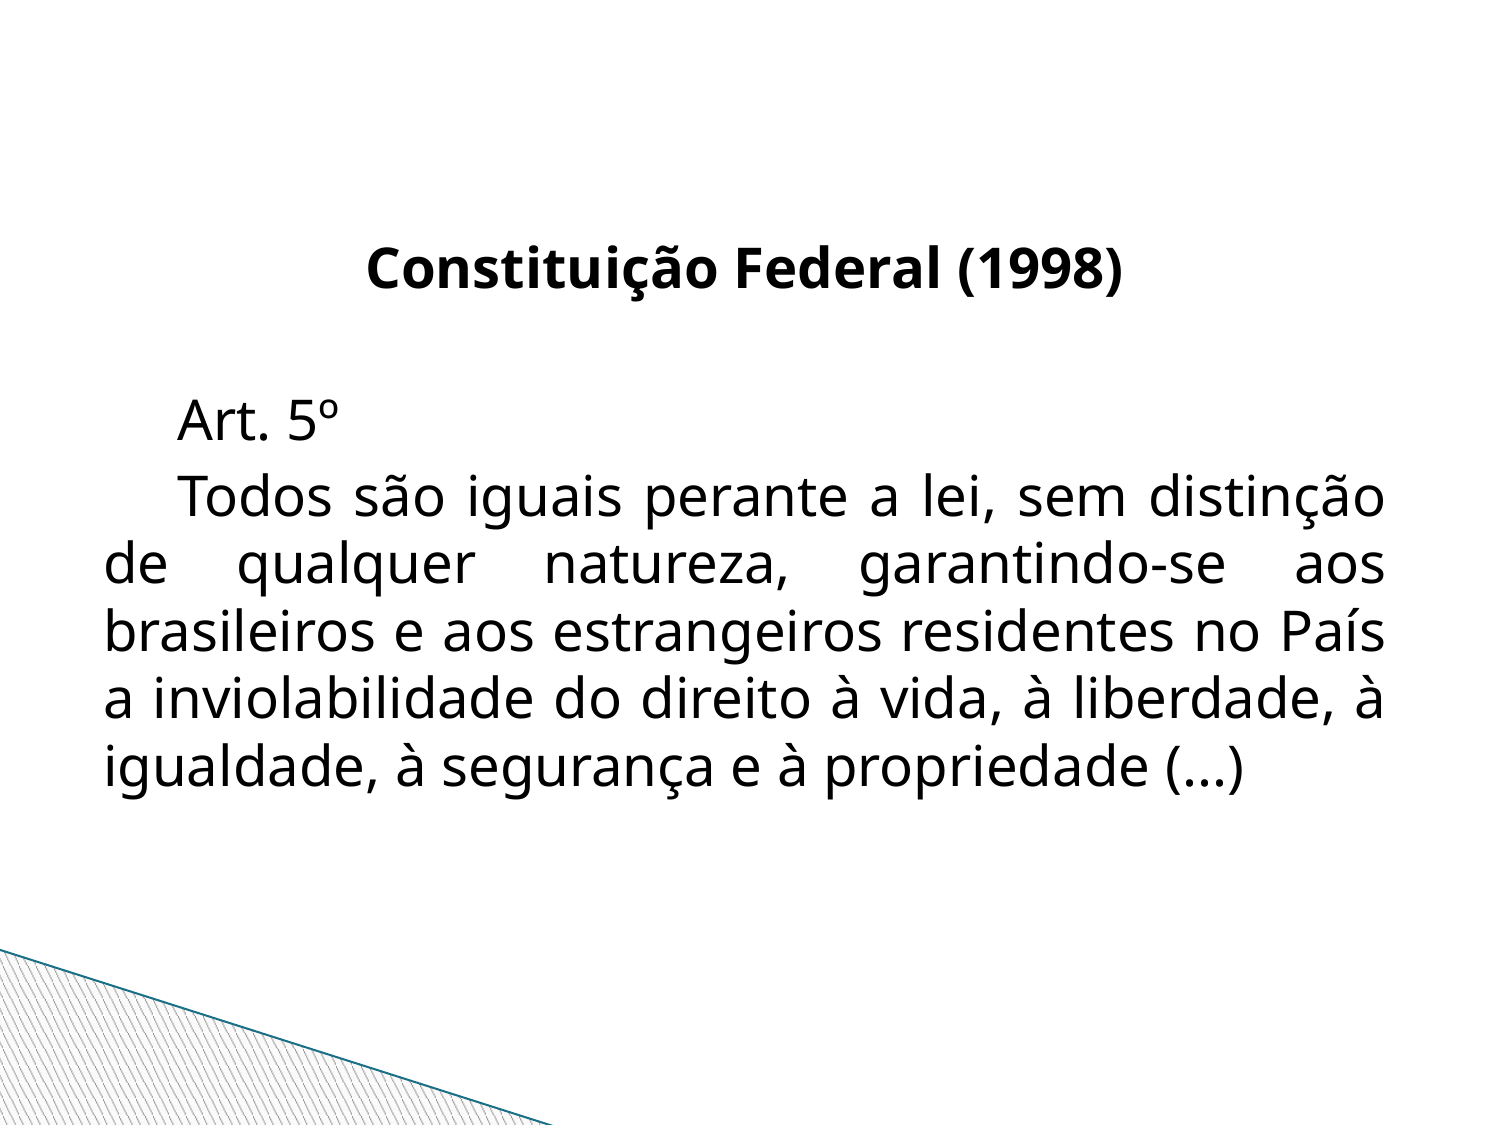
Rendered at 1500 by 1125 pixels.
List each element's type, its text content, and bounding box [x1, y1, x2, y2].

list Constituição Federal (1998) Art. 5º Todos são iguais perante a lei, sem distinção de qualquer natureza, garantindo-se aos brasileiros e aos estrangeiros residentes no País a inviolabilidade do direito à vida, à liberdade, à igualdade, à segurança e à propriedade (...) [88, 149, 1402, 892]
picture [0, 952, 543, 1125]
